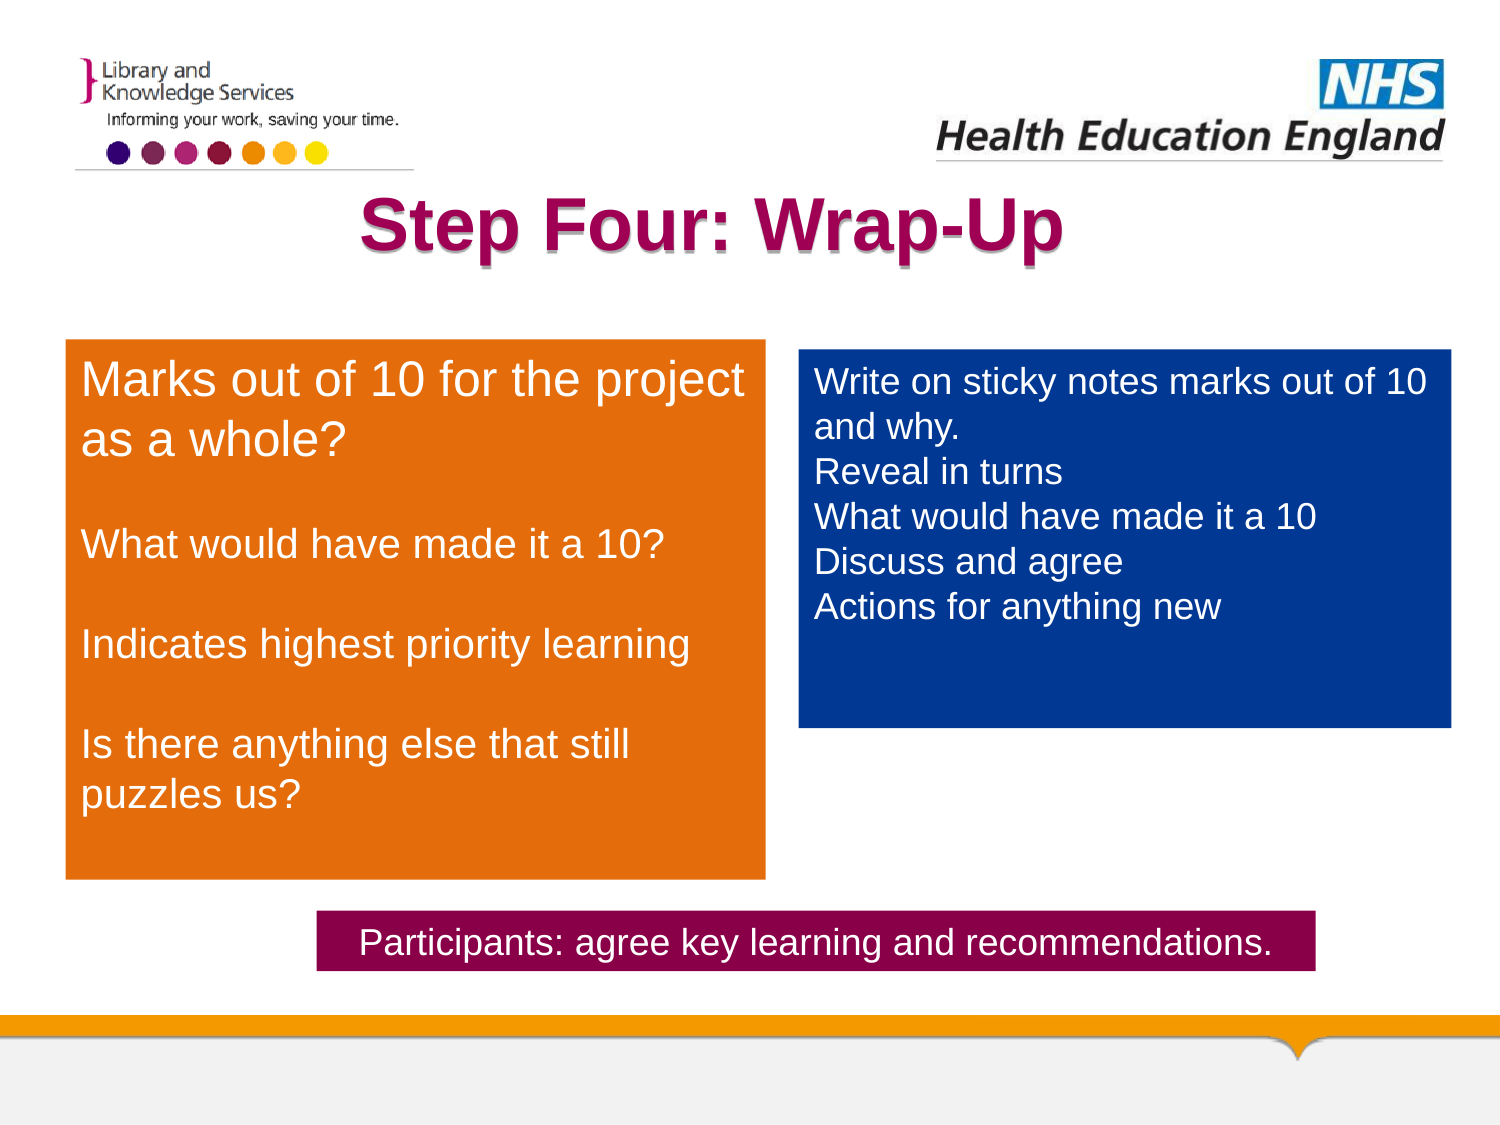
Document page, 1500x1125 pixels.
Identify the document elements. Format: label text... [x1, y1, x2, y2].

text_box Marks out of 10 for the project as a whole? What would have made it a 10? Indicates highest priority learning Is there anything else that still puzzles us? [65, 339, 766, 880]
title Step Four: Wrap-Up [75, 168, 1432, 280]
text_box Participants: agree key learning and recommendations. [316, 910, 1316, 972]
text_box Write on sticky notes marks out of 10 and why. Reveal in turns What would have made it a 10 Discuss and agree Actions for anything new [798, 349, 1452, 729]
picture [75, 54, 416, 169]
